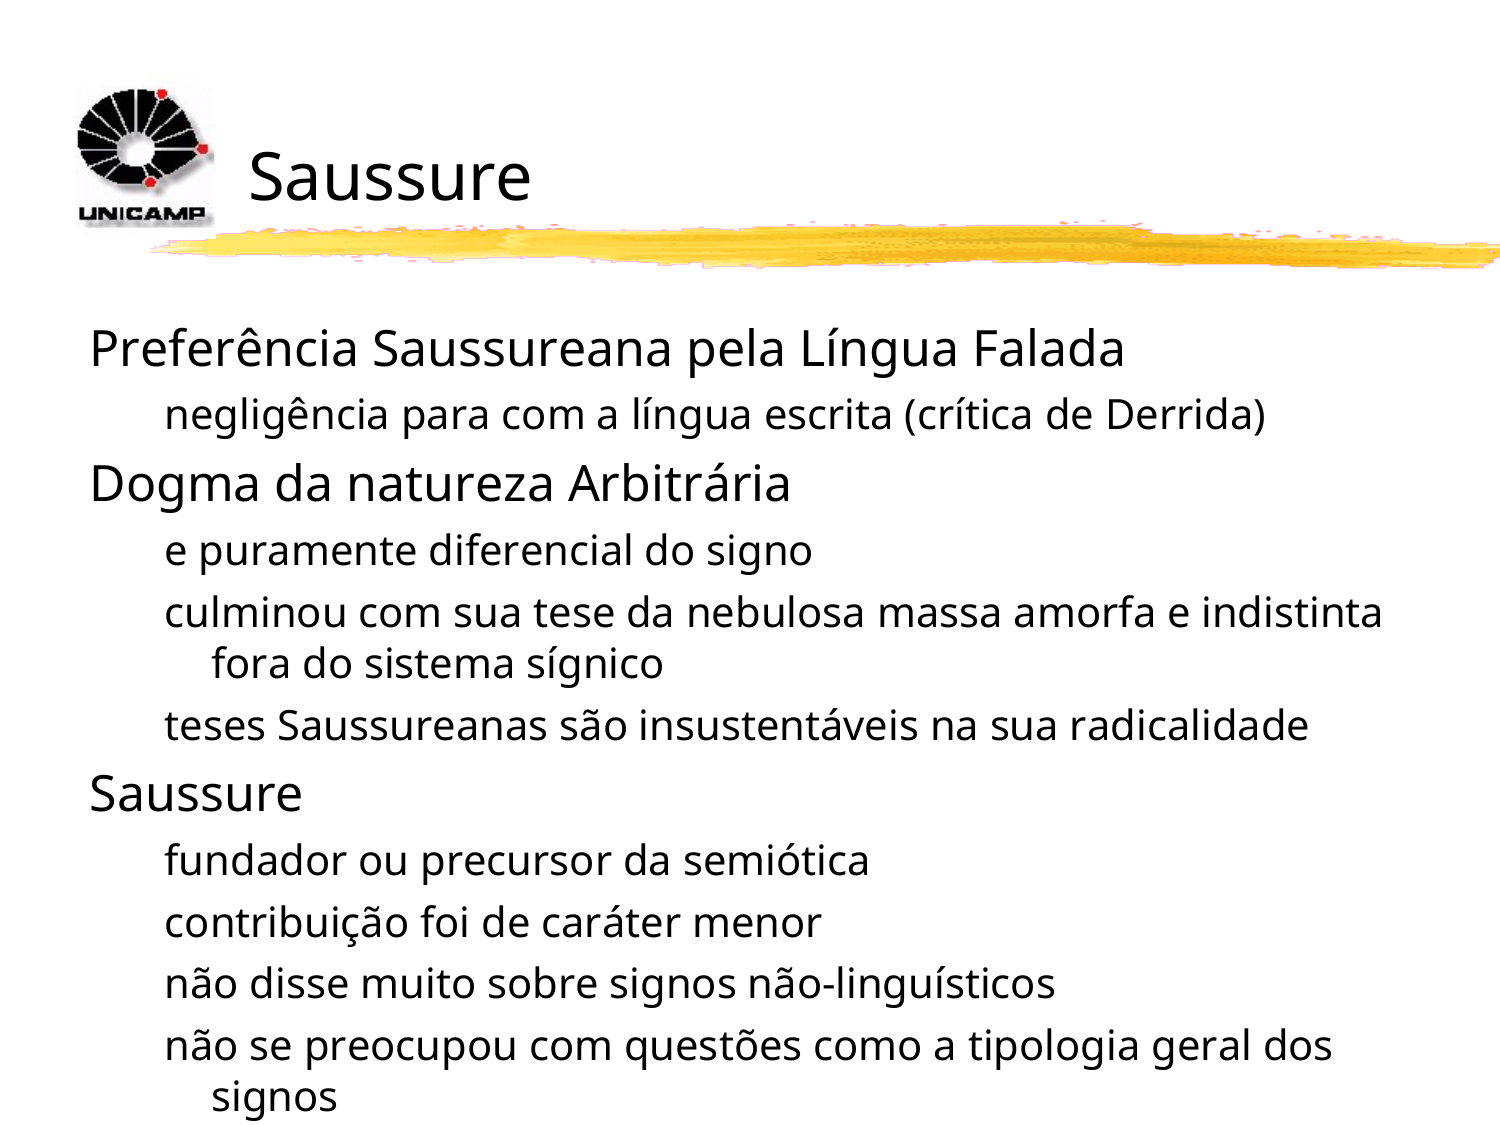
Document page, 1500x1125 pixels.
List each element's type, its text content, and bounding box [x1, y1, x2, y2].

title Saussure [233, 37, 1434, 225]
list Preferência Saussureana pela Língua Falada negligência para com a língua escrita (crítica de Derrida) Dogma da natureza Arbitrária e puramente diferencial do signo culminou com sua tese da nebulosa massa amorfa e indistinta fora do sistema sígnico teses Saussureanas são insustentáveis na sua radicalidade Saussure fundador ou precursor da semiótica contribuição foi de caráter menor não disse muito sobre signos não-linguísticos não se preocupou com questões como a tipologia geral dos signos [74, 309, 1417, 1045]
picture [75, 74, 1500, 279]
